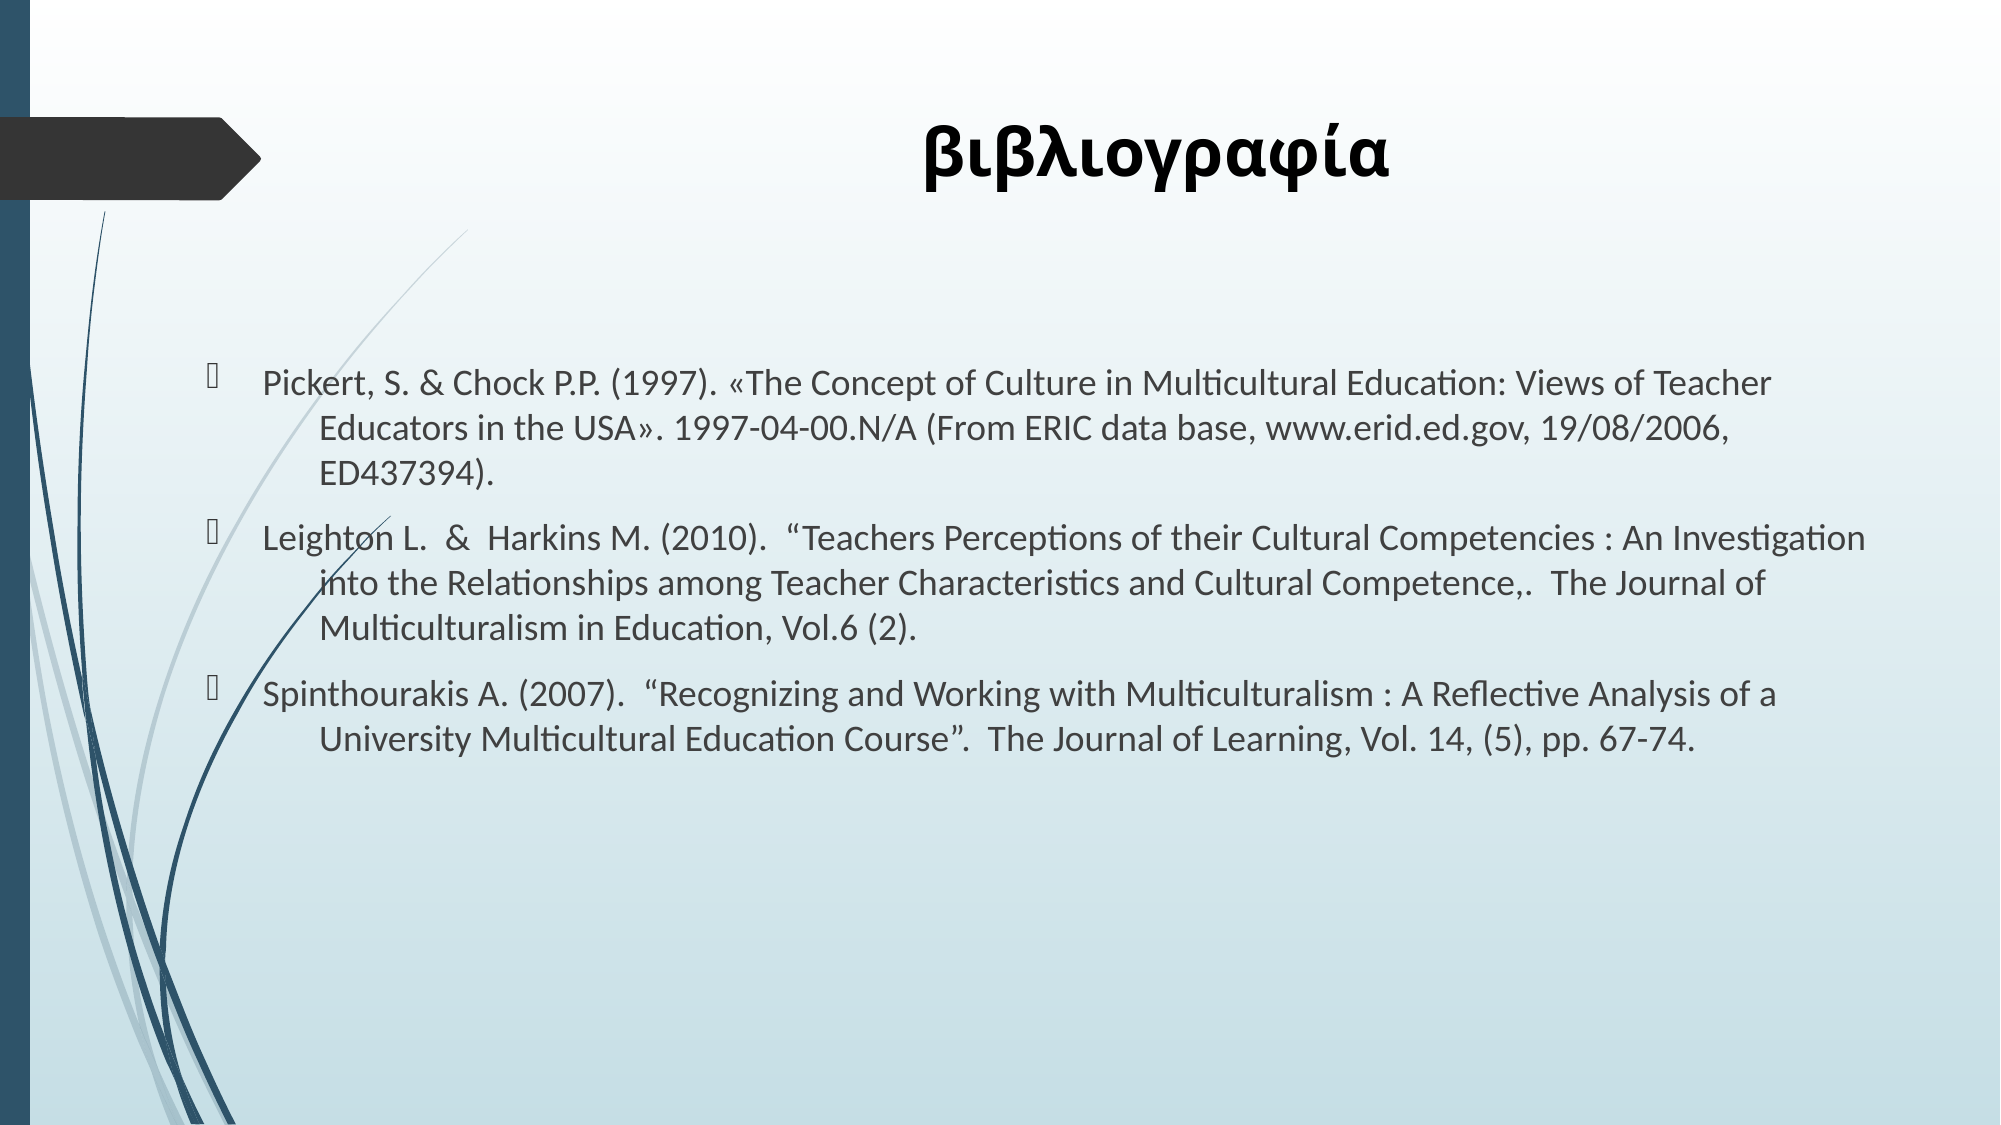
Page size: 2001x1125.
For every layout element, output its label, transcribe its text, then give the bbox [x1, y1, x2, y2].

title βιβλιογραφία [425, 102, 1888, 313]
list Pickert, S. & Chock P.P. (1997). «The Concept of Culture in Multicultural Education: Views of Teacher Educators in the USA». 1997-04-00.N/A (From ERIC data base, www.erid.ed.gov, 19/08/2006, ED437394). Leighton L. & Harkins M. (2010). “Teachers Perceptions of their Cultural Competencies : An Investigation into the Relationships among Teacher Characteristics and Cultural Competence,. The Journal of Multiculturalism in Education, Vol.6 (2). Spinthourakis A. (2007). “Recognizing and Working with Multiculturalism : A Reflective Analysis of a University Multicultural Education Course”. The Journal of Learning, Vol. 14, (5), pp. 67-74. [191, 350, 1920, 970]
